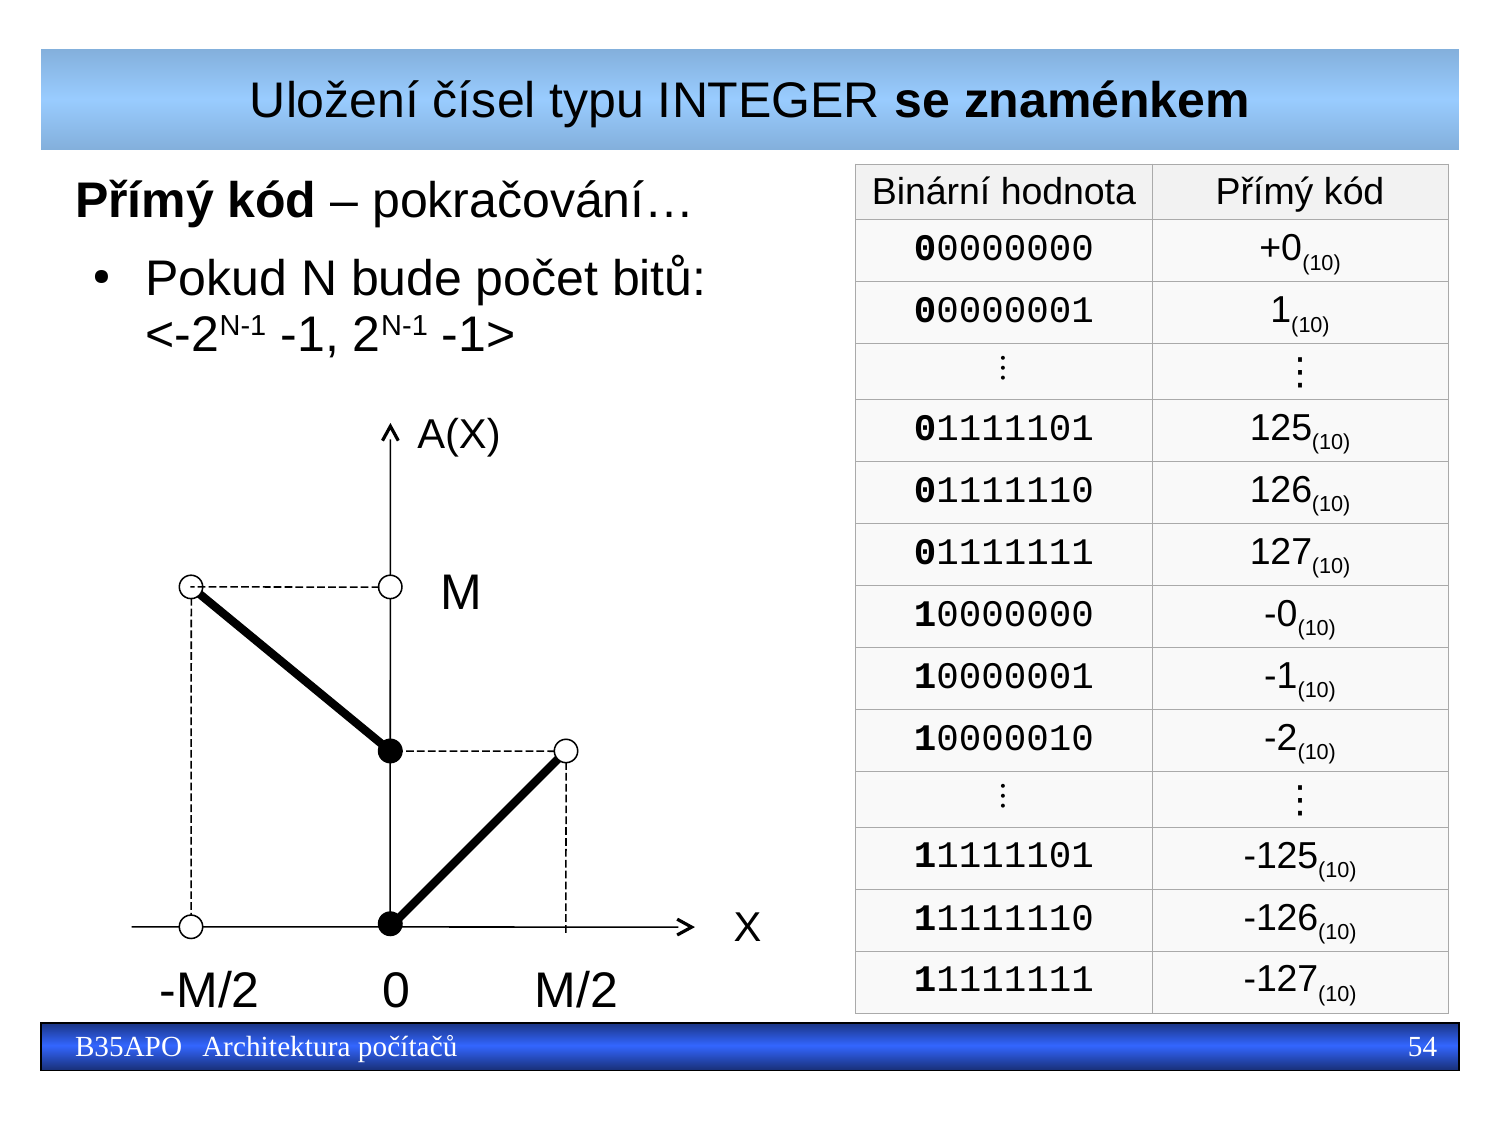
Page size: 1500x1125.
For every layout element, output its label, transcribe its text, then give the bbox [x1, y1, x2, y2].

table_cell -0(10) [1153, 586, 1448, 647]
text_box A(X) [402, 399, 516, 465]
table_cell 01111110 [856, 462, 1152, 523]
text_box [179, 915, 203, 939]
table_cell +0(10) [1153, 220, 1448, 281]
text_box [378, 739, 402, 763]
table_header Binární hodnota [856, 165, 1152, 219]
table_cell 00000001 [856, 282, 1152, 343]
table_cell ⋮ [1153, 772, 1448, 827]
text_box -M/2 [144, 950, 275, 1026]
table_cell 11111111 [856, 952, 1152, 1013]
table_cell 10000000 [856, 586, 1152, 647]
table_cell 126(10) [1153, 462, 1448, 523]
table_cell 127(10) [1153, 524, 1448, 585]
table_cell 01111111 [856, 524, 1152, 585]
text_box 0 [367, 950, 425, 1026]
text_box [179, 575, 203, 599]
table_cell 1(10) [1153, 282, 1448, 343]
table_cell 10000010 [856, 710, 1152, 771]
table_cell 10000001 [856, 648, 1152, 709]
table_cell -2(10) [1153, 710, 1448, 771]
table_cell 01111101 [856, 400, 1152, 461]
text_box M/2 [519, 950, 633, 1026]
table_cell 11111110 [856, 890, 1152, 951]
table_cell ⋮ [856, 772, 1152, 827]
table_cell 11111101 [856, 828, 1152, 889]
table_header Přímý kód [1153, 165, 1448, 219]
table_cell 125(10) [1153, 400, 1448, 461]
text_box [554, 739, 578, 763]
table_cell ⋮ [1153, 344, 1448, 399]
table_cell -127(10) [1153, 952, 1448, 1013]
text_box X [718, 891, 777, 958]
table_cell ⋮ [856, 344, 1152, 399]
text_box [378, 575, 402, 599]
table_cell -1(10) [1153, 648, 1448, 709]
table_cell 00000000 [856, 220, 1152, 281]
table_cell -125(10) [1153, 828, 1448, 889]
text_box M [425, 551, 498, 628]
title Uložení čísel typu INTEGER se znaménkem [41, 49, 1459, 150]
list Přímý kód – pokračování… Pokud N bude počet bitů: <-2N-1 -1, 2N-1 -1> [75, 172, 788, 400]
table_cell -126(10) [1153, 890, 1448, 951]
text_box [378, 912, 402, 936]
